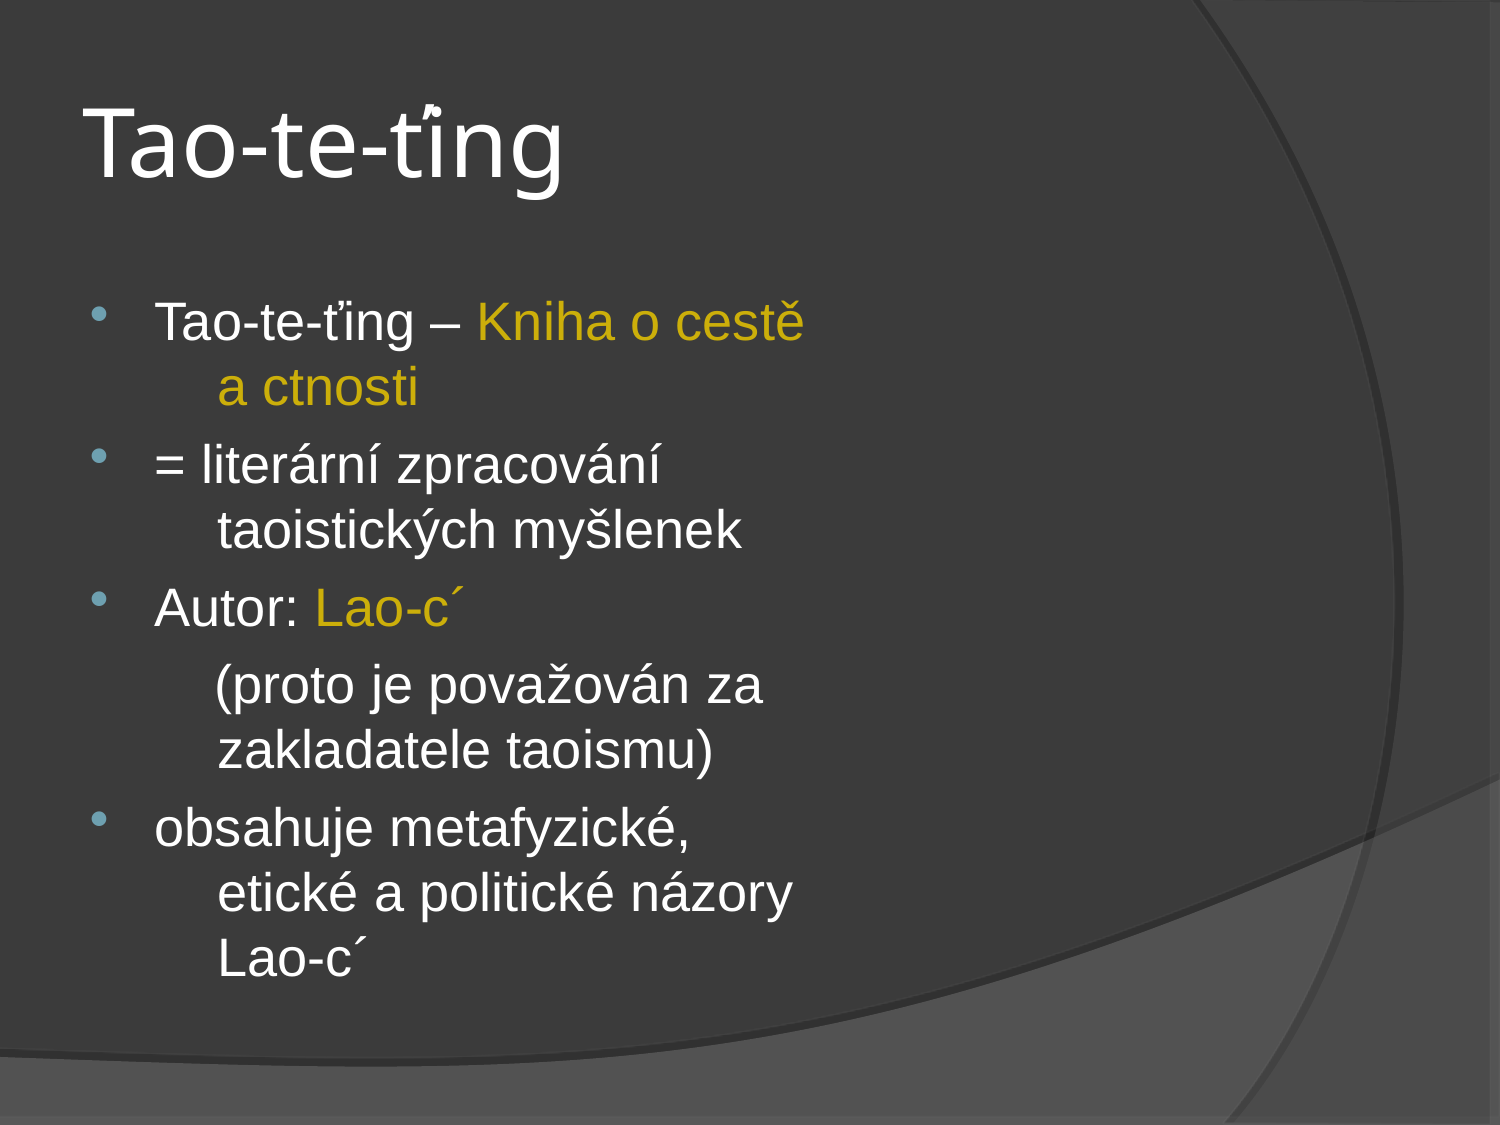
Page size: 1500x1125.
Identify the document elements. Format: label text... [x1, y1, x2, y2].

list Tao-te-ťing – Kniha o cestě a ctnosti = literární zpracování taoistických myšlenek Autor: Lao-c´ (proto je považován za zakladatele taoismu) obsahuje metafyzické, etické a politické názory Lao-c´ [64, 278, 833, 1125]
title Tao-te-ťing [75, 45, 1300, 233]
